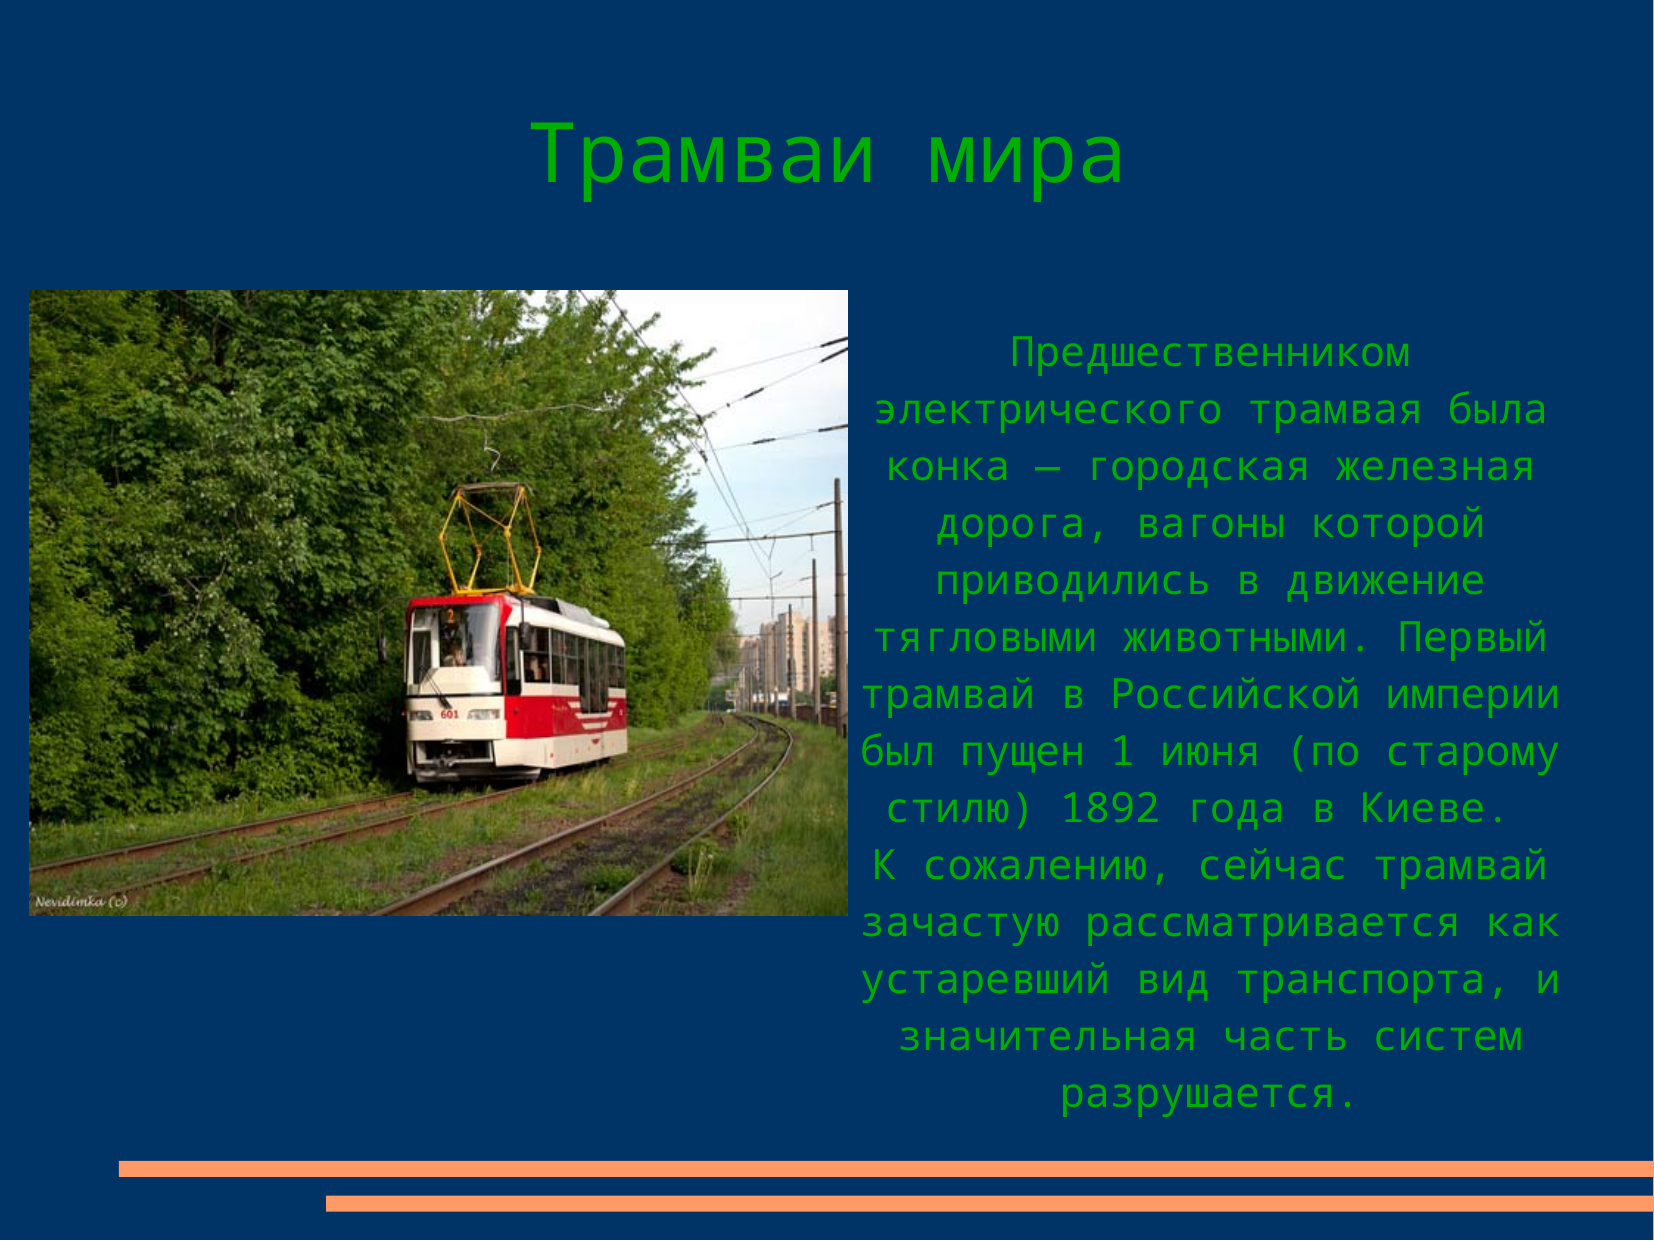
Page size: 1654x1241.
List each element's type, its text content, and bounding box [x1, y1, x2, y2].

picture [29, 290, 848, 916]
list Предшественником электрического трамвая была конка ― городская железная дорога, вагоны которой приводились в движение тягловыми животными. Первый трамвай в Российской империи был пущен 1 июня (по старому стилю) 1892 года в Киеве. К сожалению, сейчас трамвай зачастую рассматривается как устаревший вид транспорта, и значительная часть систем разрушается. [858, 322, 1562, 1133]
title Трамваи мира [121, 46, 1534, 254]
